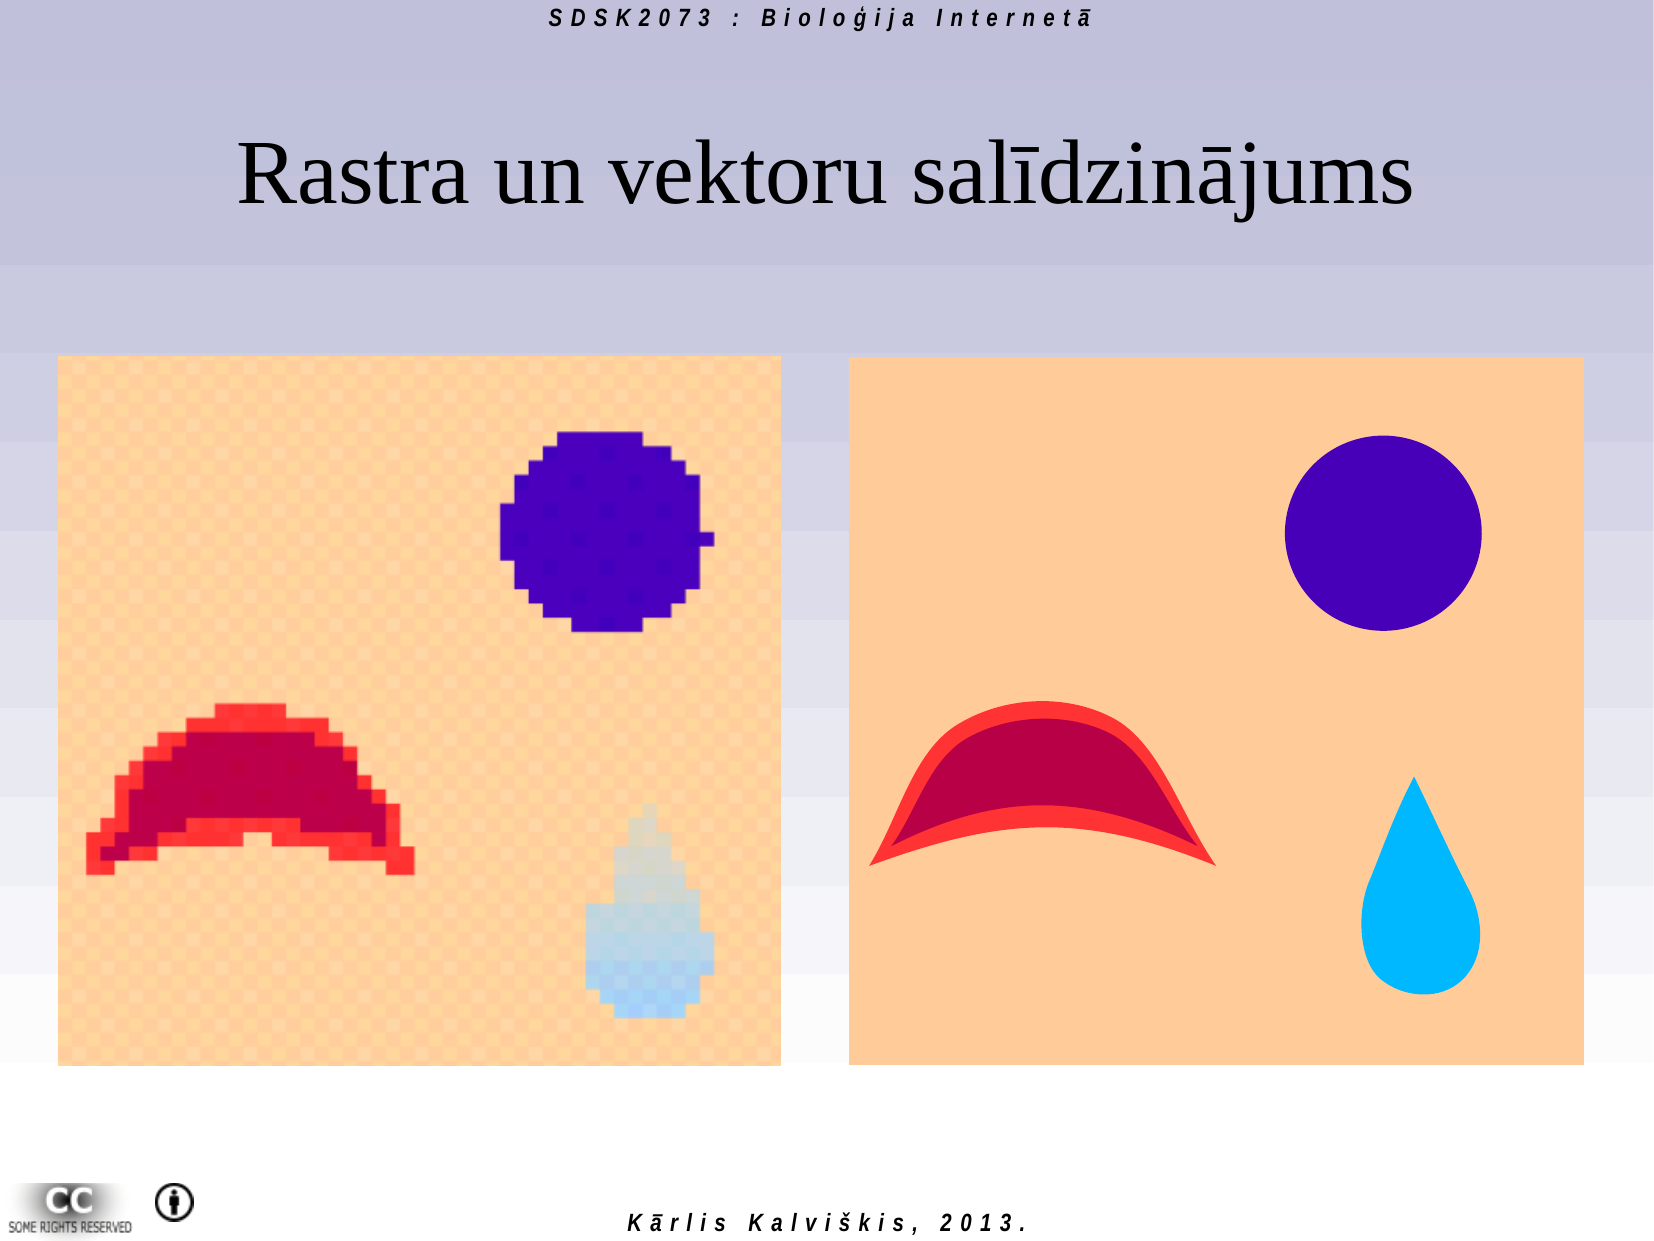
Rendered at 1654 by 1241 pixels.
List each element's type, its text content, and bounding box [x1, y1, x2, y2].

text_box [849, 357, 1584, 1065]
picture [0, 0, 1654, 1241]
title Rastra un vektoru salīdzinājums [29, 49, 1625, 296]
